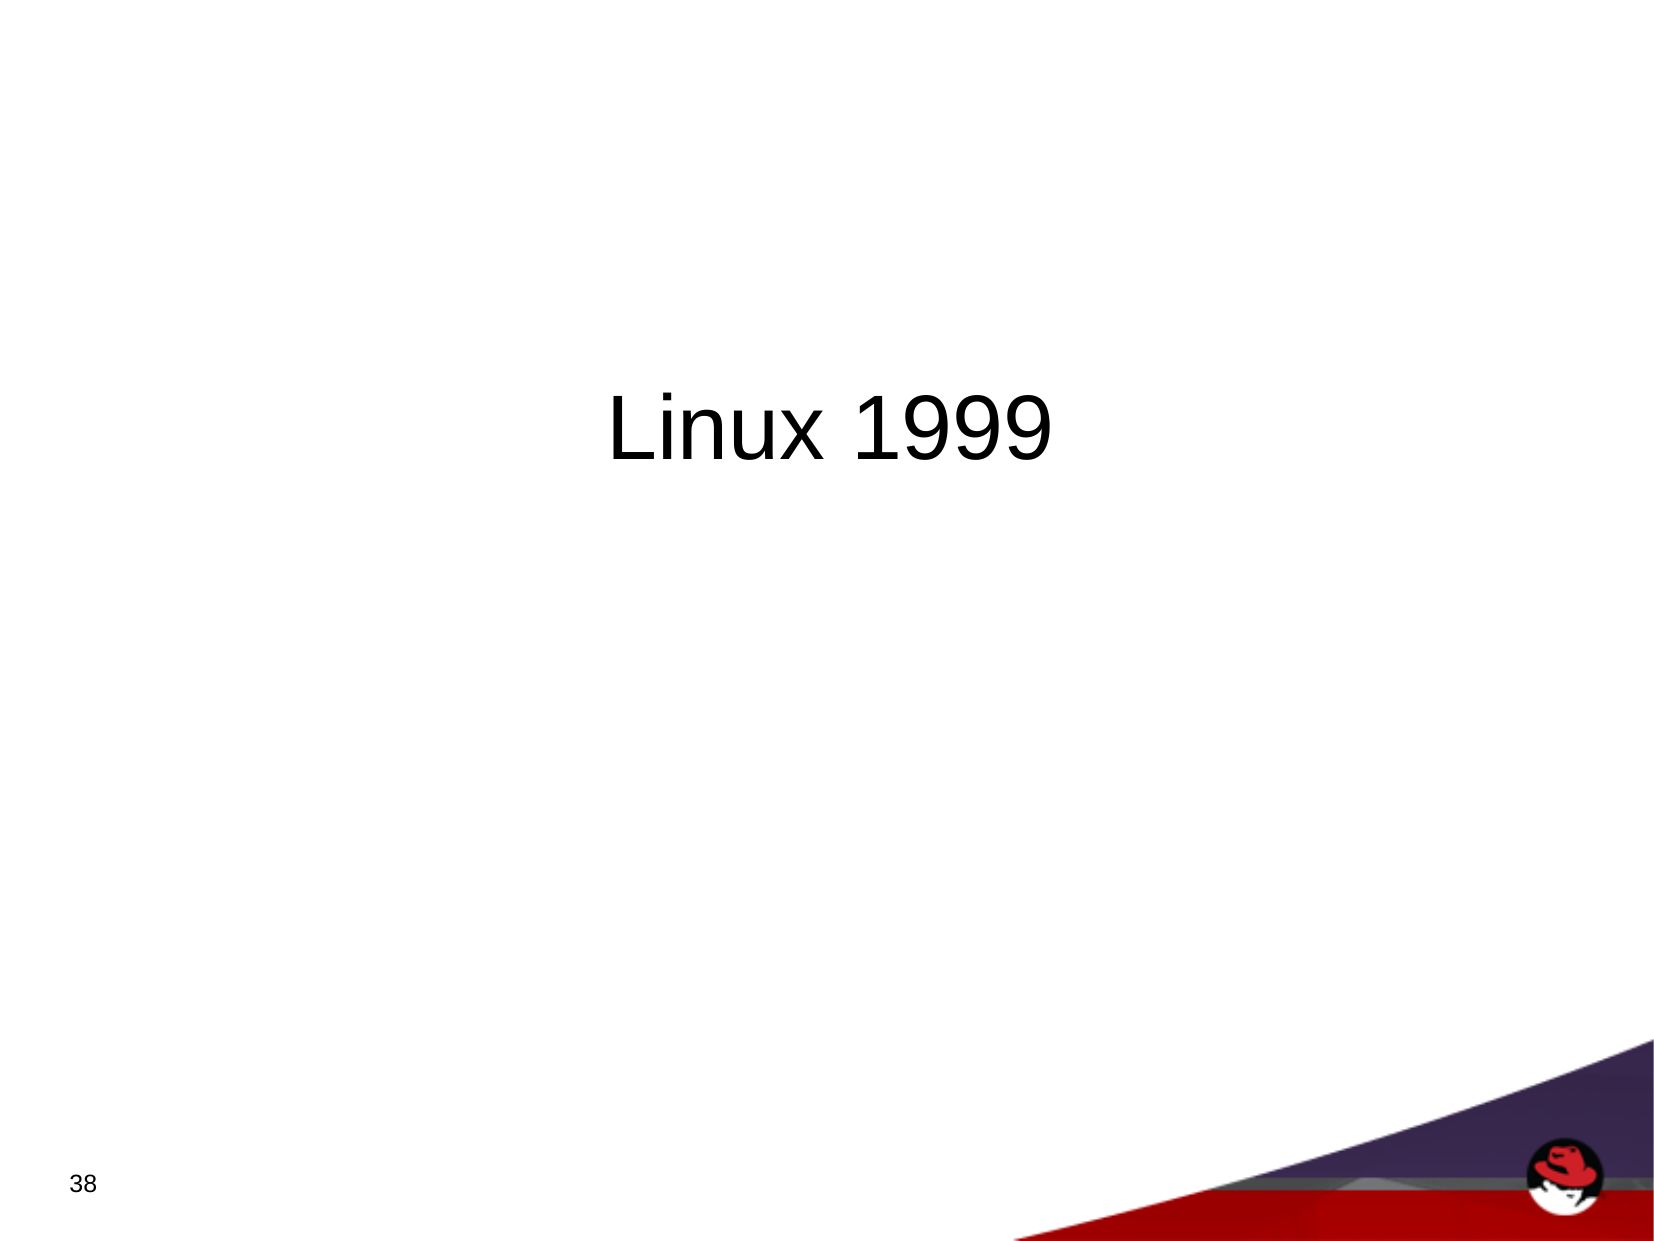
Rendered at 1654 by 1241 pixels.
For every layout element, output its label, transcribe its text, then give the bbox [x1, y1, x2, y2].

list Linux 1999 [86, 244, 1576, 1039]
picture [1012, 1036, 1654, 1241]
